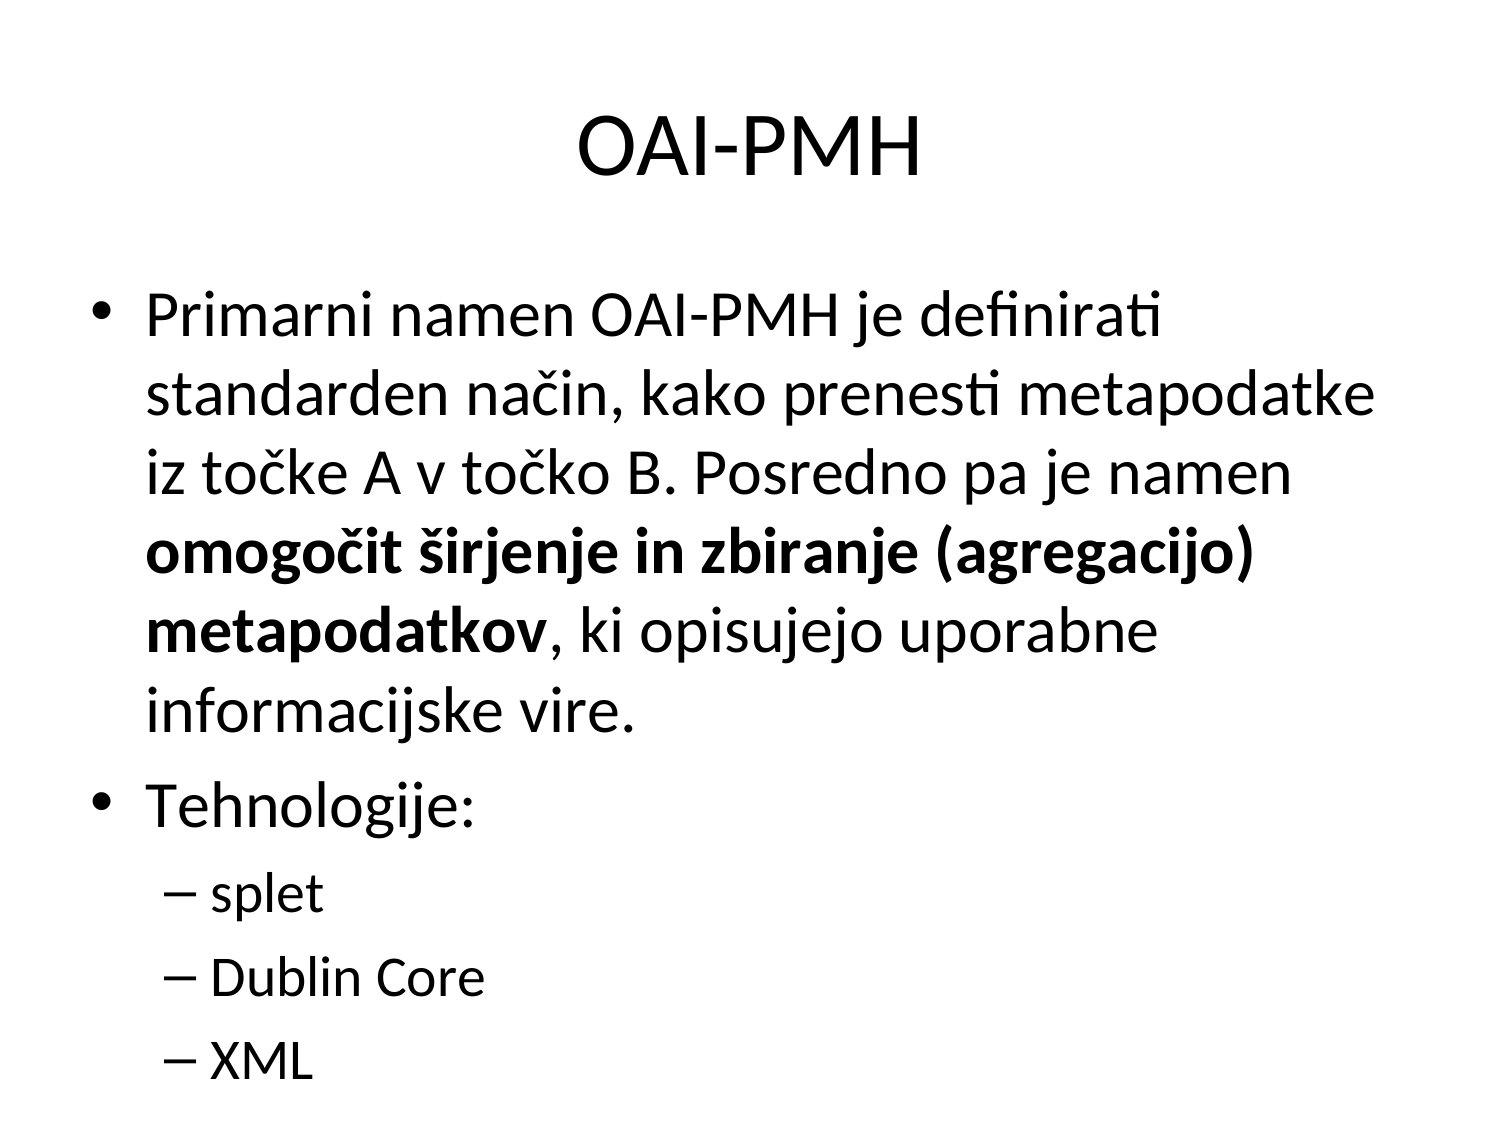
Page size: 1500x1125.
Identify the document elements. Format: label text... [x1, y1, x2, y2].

title OAI-PMH [75, 45, 1426, 233]
list Primarni namen OAI-PMH je definirati standarden način, kako prenesti metapodatke iz točke A v točko B. Posredno pa je namen omogočit širjenje in zbiranje (agregacijo) metapodatkov, ki opisujejo uporabne informacijske vire. Tehnologije: splet Dublin Core XML [75, 262, 1426, 1108]
